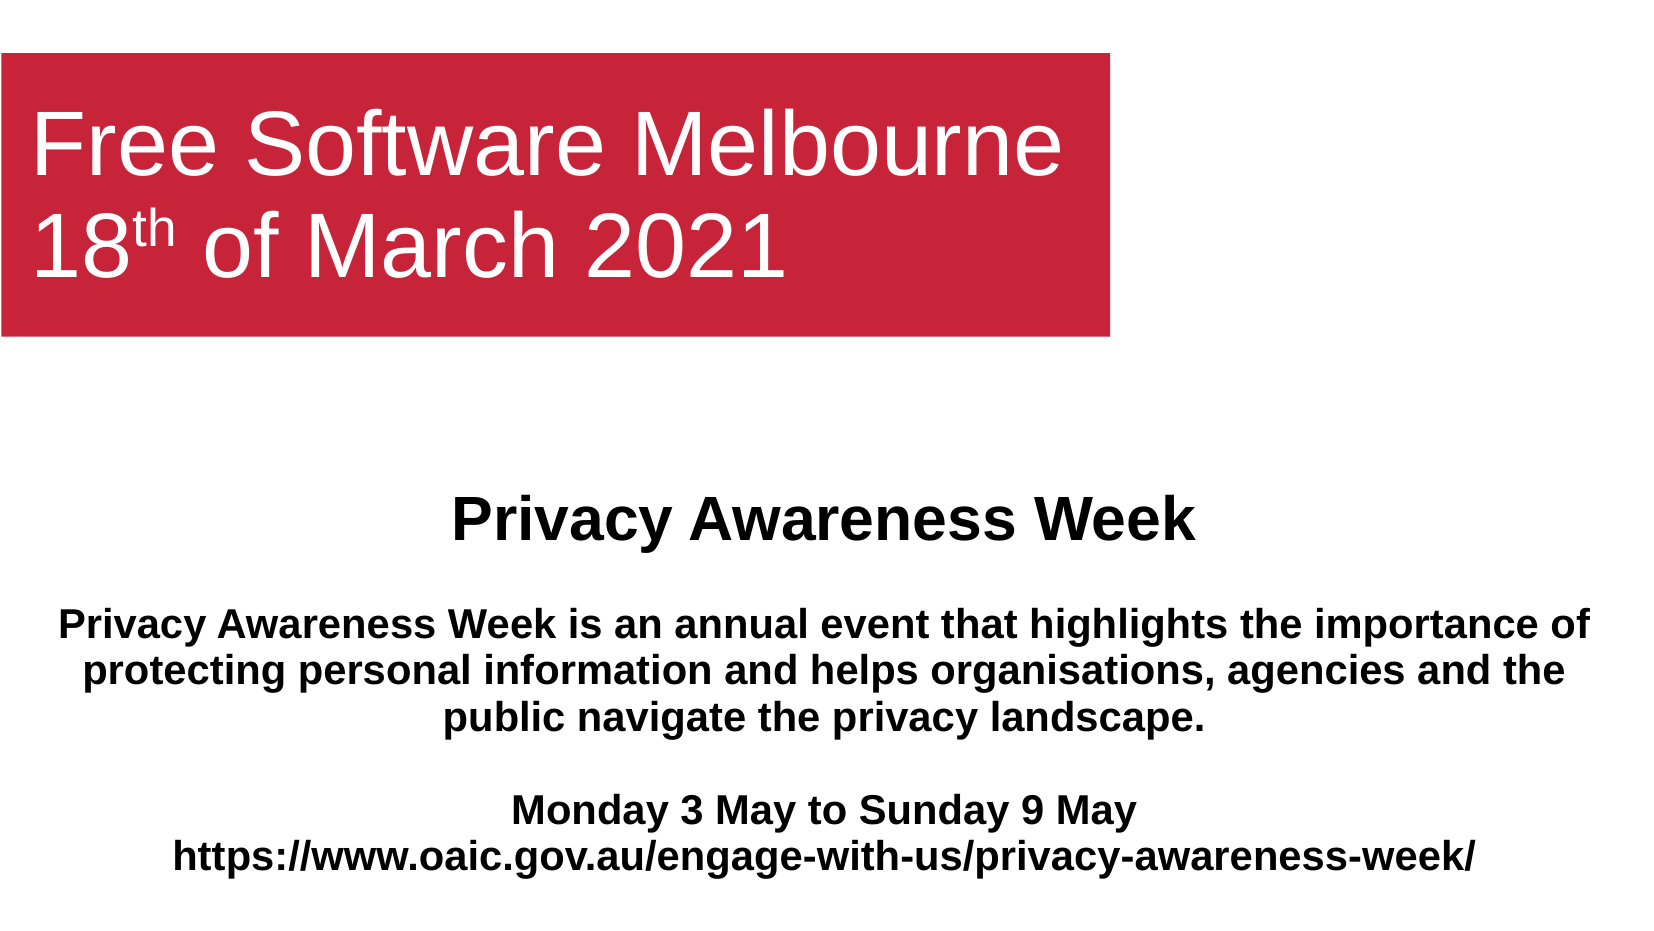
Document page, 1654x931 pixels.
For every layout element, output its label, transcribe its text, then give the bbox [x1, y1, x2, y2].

subtitle Privacy Awareness Week Privacy Awareness Week is an annual event that highlights the importance of protecting personal information and helps organisations, agencies and the public navigate the privacy landscape. Monday 3 May to Sunday 9 May https://www.oaic.gov.au/engage-with-us/privacy-awareness-week/ [18, 484, 1630, 895]
title Free Software Melbourne 18th of March 2021 [1, 53, 1111, 337]
